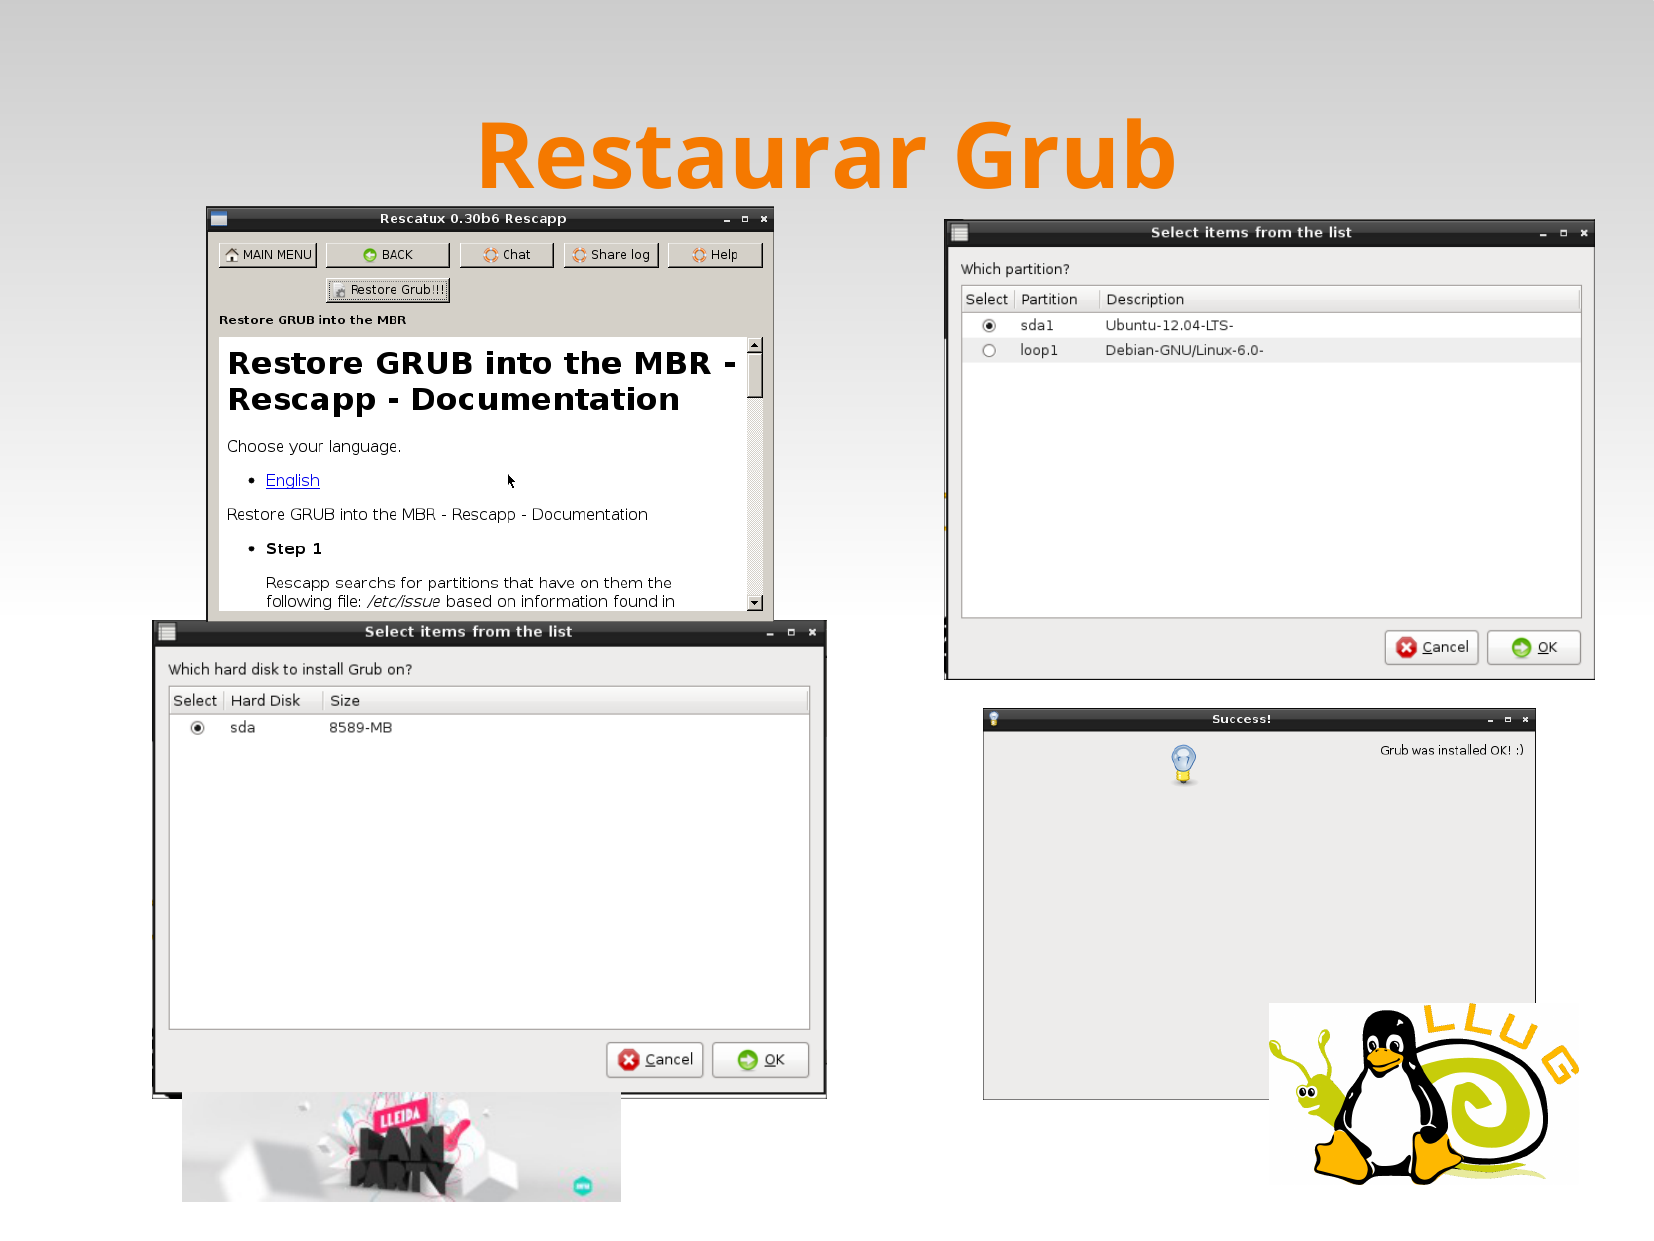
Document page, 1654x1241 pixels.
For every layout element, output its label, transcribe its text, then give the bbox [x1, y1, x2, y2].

picture [944, 219, 1595, 680]
title Restaurar Grub [82, 56, 1571, 250]
picture [152, 206, 827, 1202]
picture [983, 708, 1579, 1185]
